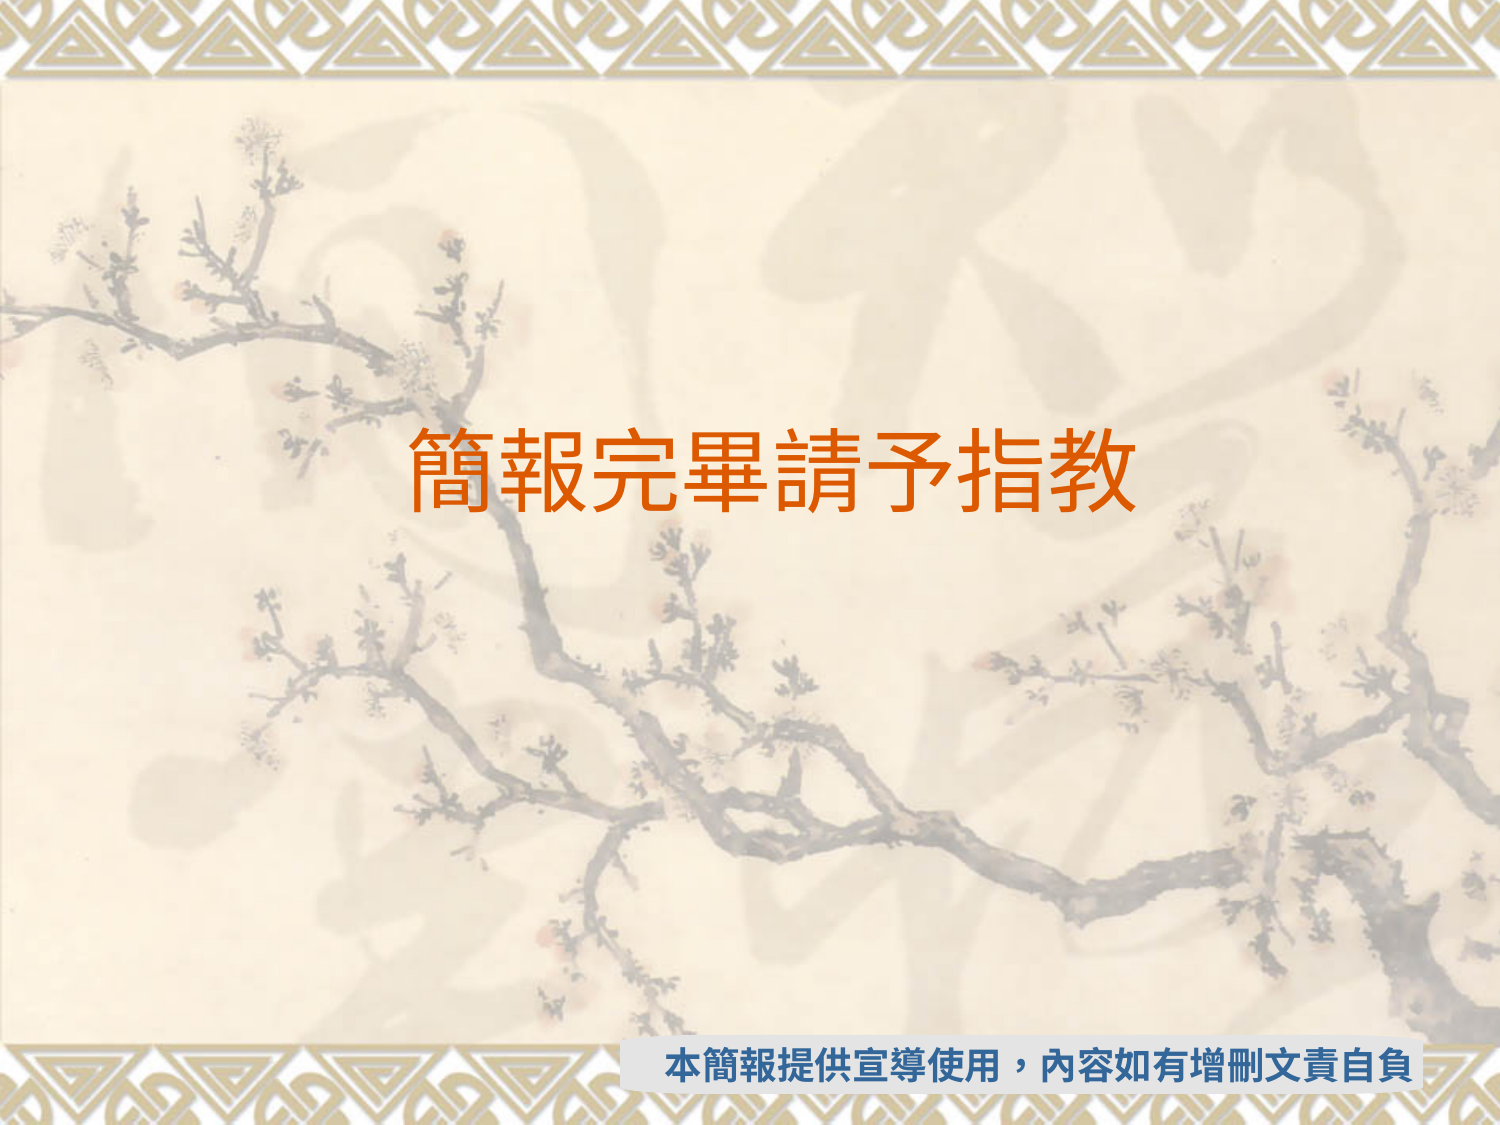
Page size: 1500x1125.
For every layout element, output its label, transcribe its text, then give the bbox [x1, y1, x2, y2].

text_box 本簡報提供宣導使用，內容如有增刪文責自負 [620, 1034, 1424, 1094]
title 簡報完畢請予指教 [112, 374, 1388, 563]
picture [0, 0, 1500, 1125]
